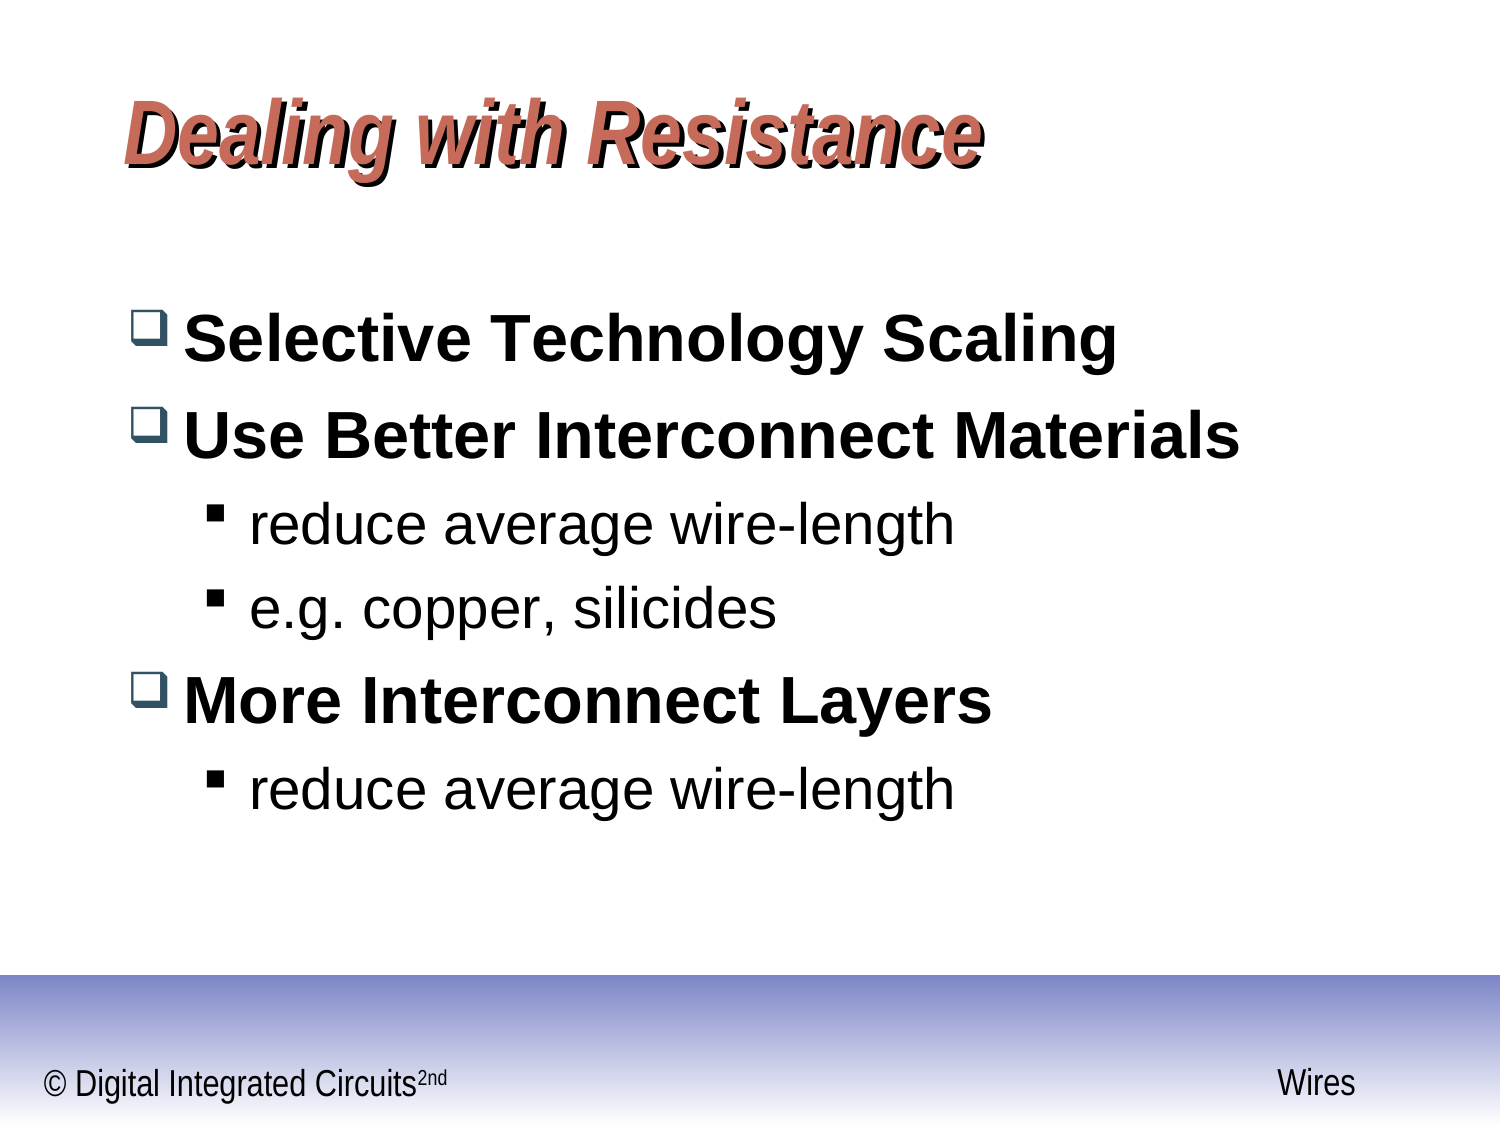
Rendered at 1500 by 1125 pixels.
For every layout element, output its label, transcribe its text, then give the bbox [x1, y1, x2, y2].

list Selective Technology Scaling Use Better Interconnect Materials reduce average wire-length e.g. copper, silicides More Interconnect Layers reduce average wire-length [112, 287, 1388, 963]
title Dealing with Resistance [108, 65, 1384, 190]
